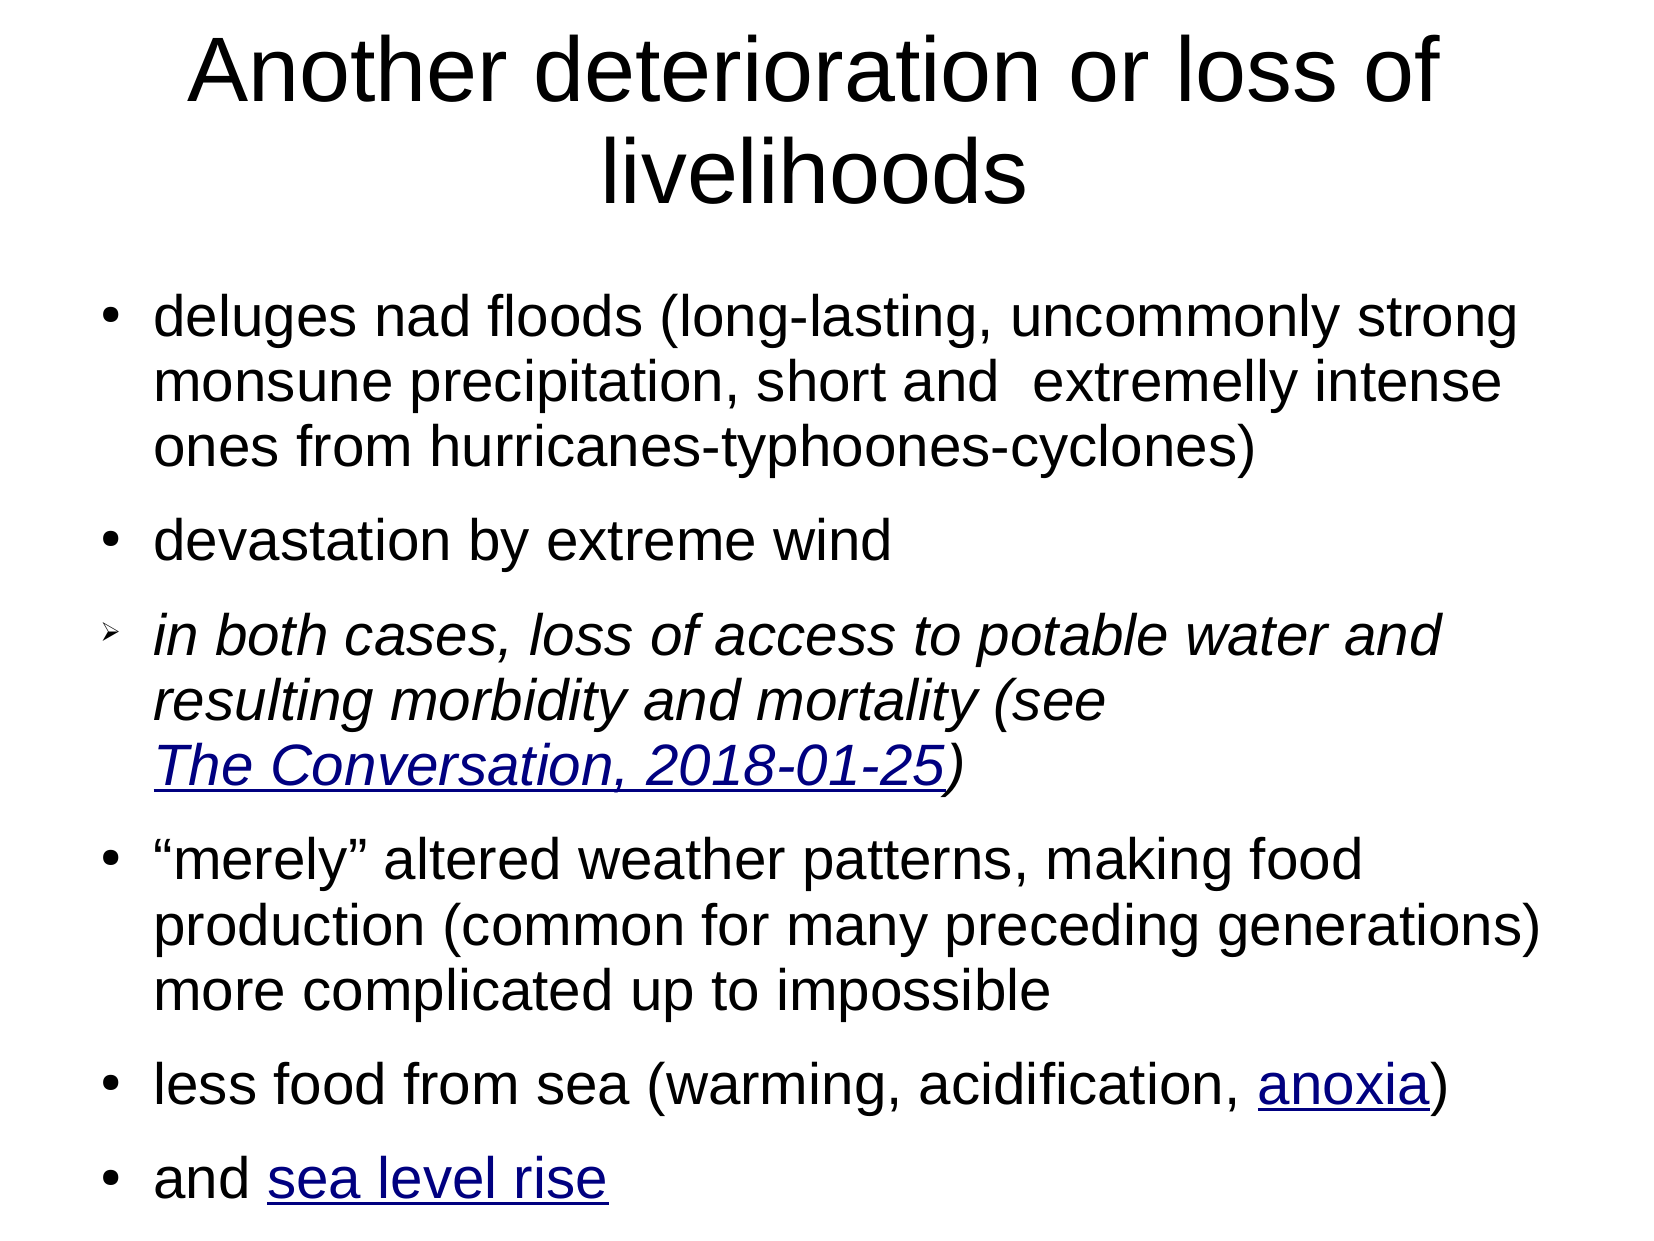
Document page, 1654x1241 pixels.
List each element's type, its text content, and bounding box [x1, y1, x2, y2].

title Another deterioration or loss of livelihoods [70, 17, 1559, 225]
list deluges nad floods (long-lasting, uncommonly strong monsune precipitation, short and extremelly intense ones from hurricanes-typhoones-cyclones) devastation by extreme wind in both cases, loss of access to potable water and resulting morbidity and mortality (see The Conversation, 2018-01-25) “merely” altered weather patterns, making food production (common for many preceding generations) more complicated up to impossible less food from sea (warming, acidification, anoxia) and sea level rise [82, 283, 1571, 1241]
